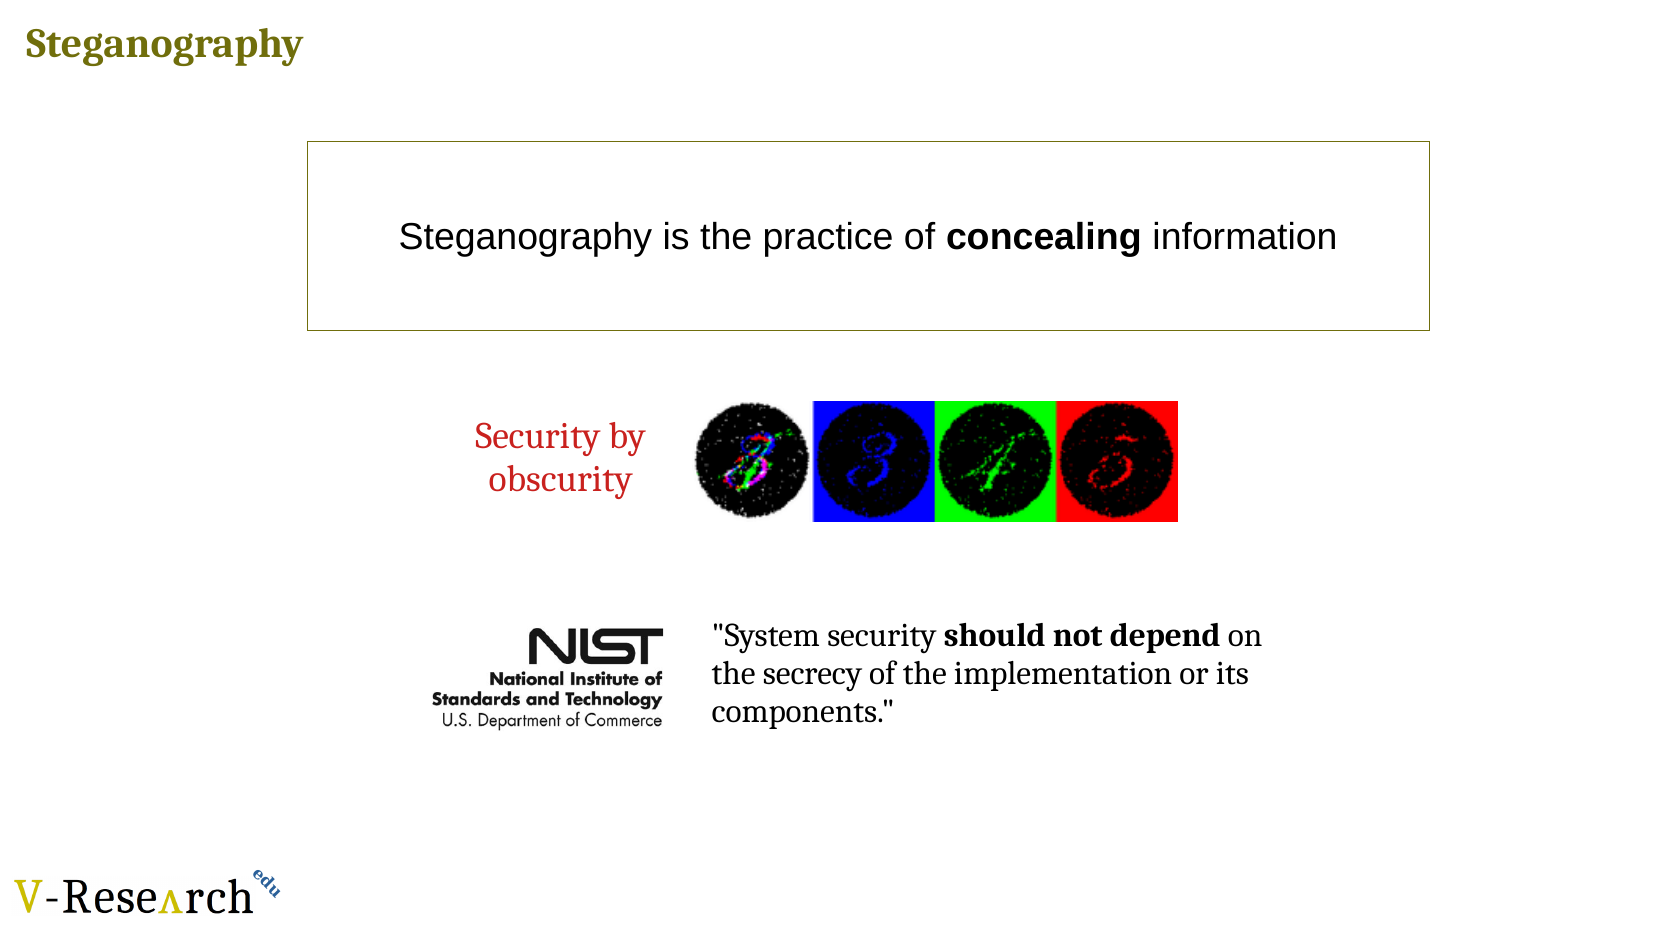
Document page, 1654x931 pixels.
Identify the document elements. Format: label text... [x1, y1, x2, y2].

picture [413, 617, 682, 741]
text_box edu [222, 847, 333, 931]
text_box Steganography [11, 12, 1193, 77]
text_box Security by obscurity [460, 407, 670, 511]
text_box Steganography is the practice of concealing information [307, 141, 1430, 331]
picture [692, 401, 1178, 522]
text_box "System security should not depend on the secrecy of the implementation or its components." [696, 608, 1323, 780]
picture [11, 876, 255, 916]
